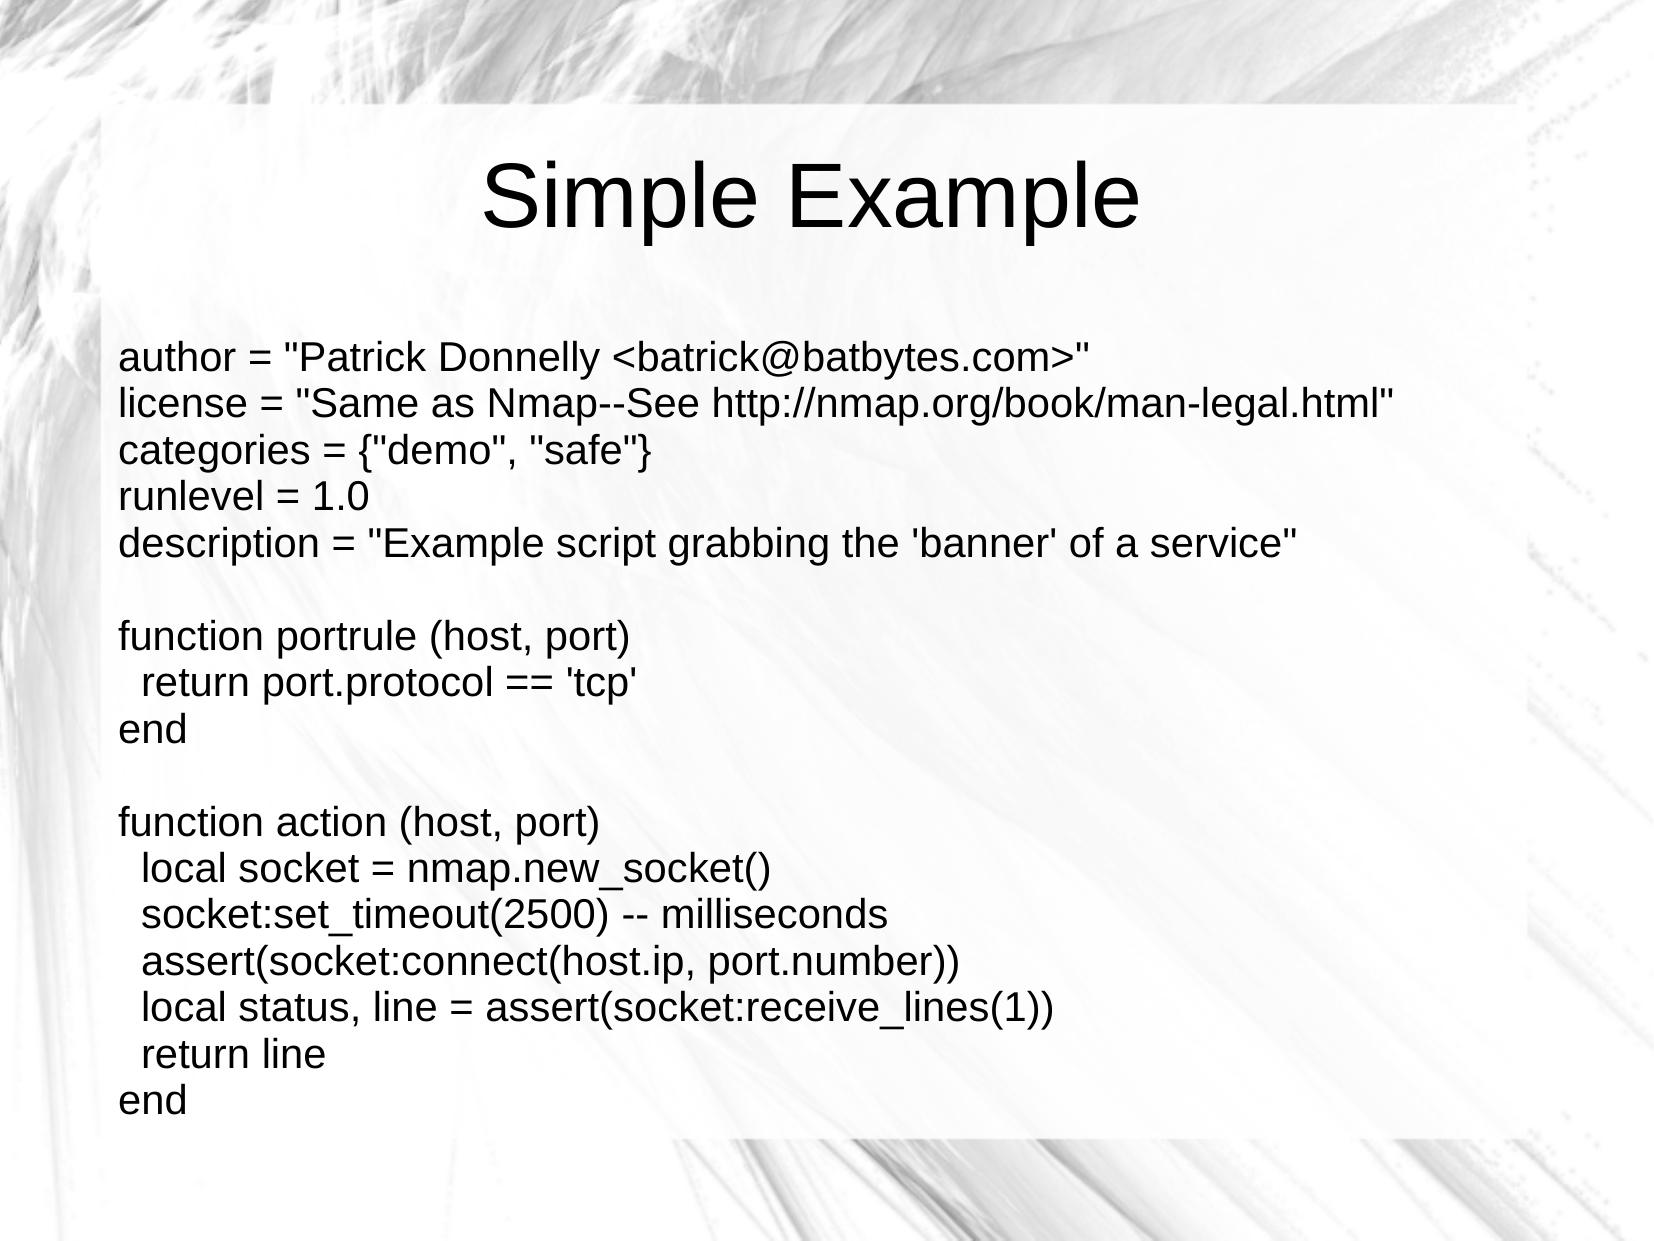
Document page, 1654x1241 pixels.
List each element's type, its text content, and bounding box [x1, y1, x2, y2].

title Simple Example [118, 112, 1506, 281]
subtitle author = "Patrick Donnelly <batrick@batbytes.com>" license = "Same as Nmap--See http://nmap.org/book/man-legal.html" categories = {"demo", "safe"} runlevel = 1.0 description = "Example script grabbing the 'banner' of a service" function portrule (host, port) return port.protocol == 'tcp' end function action (host, port) local socket = nmap.new_socket() socket:set_timeout(2500) -- milliseconds assert(socket:connect(host.ip, port.number)) local status, line = assert(socket:receive_lines(1)) return line end [118, 286, 1571, 1171]
picture [0, 0, 1654, 1241]
